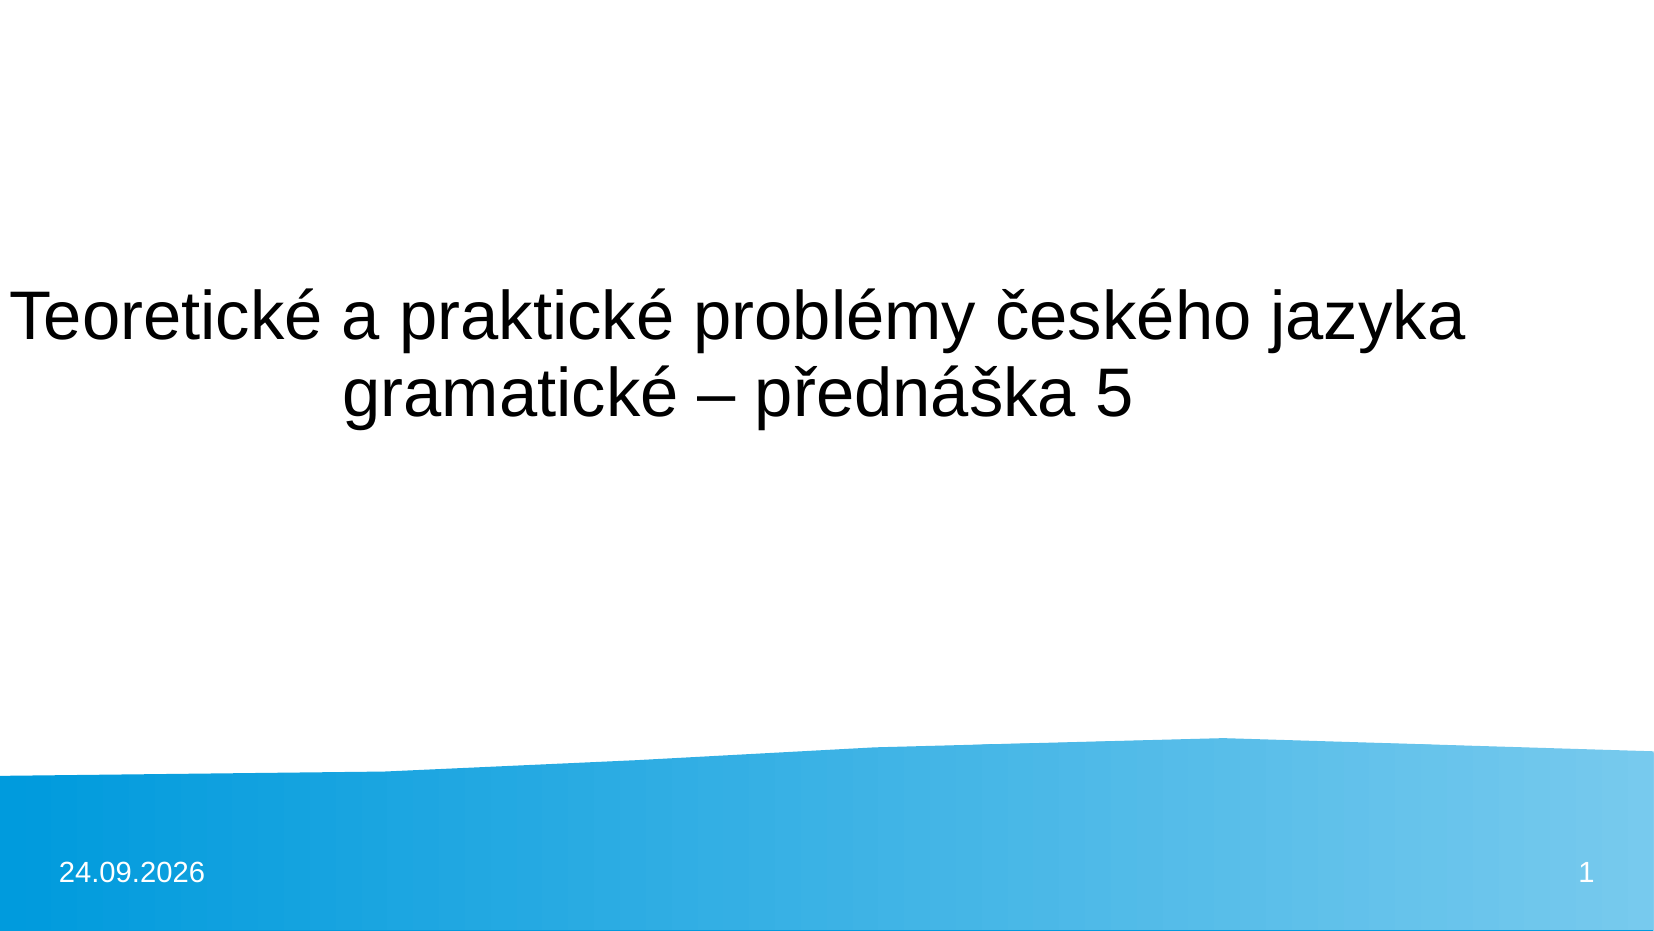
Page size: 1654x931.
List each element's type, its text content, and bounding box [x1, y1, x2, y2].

title Teoretické a praktické problémy českého jazyka gramatické – přednáška 5 [0, 265, 1477, 443]
